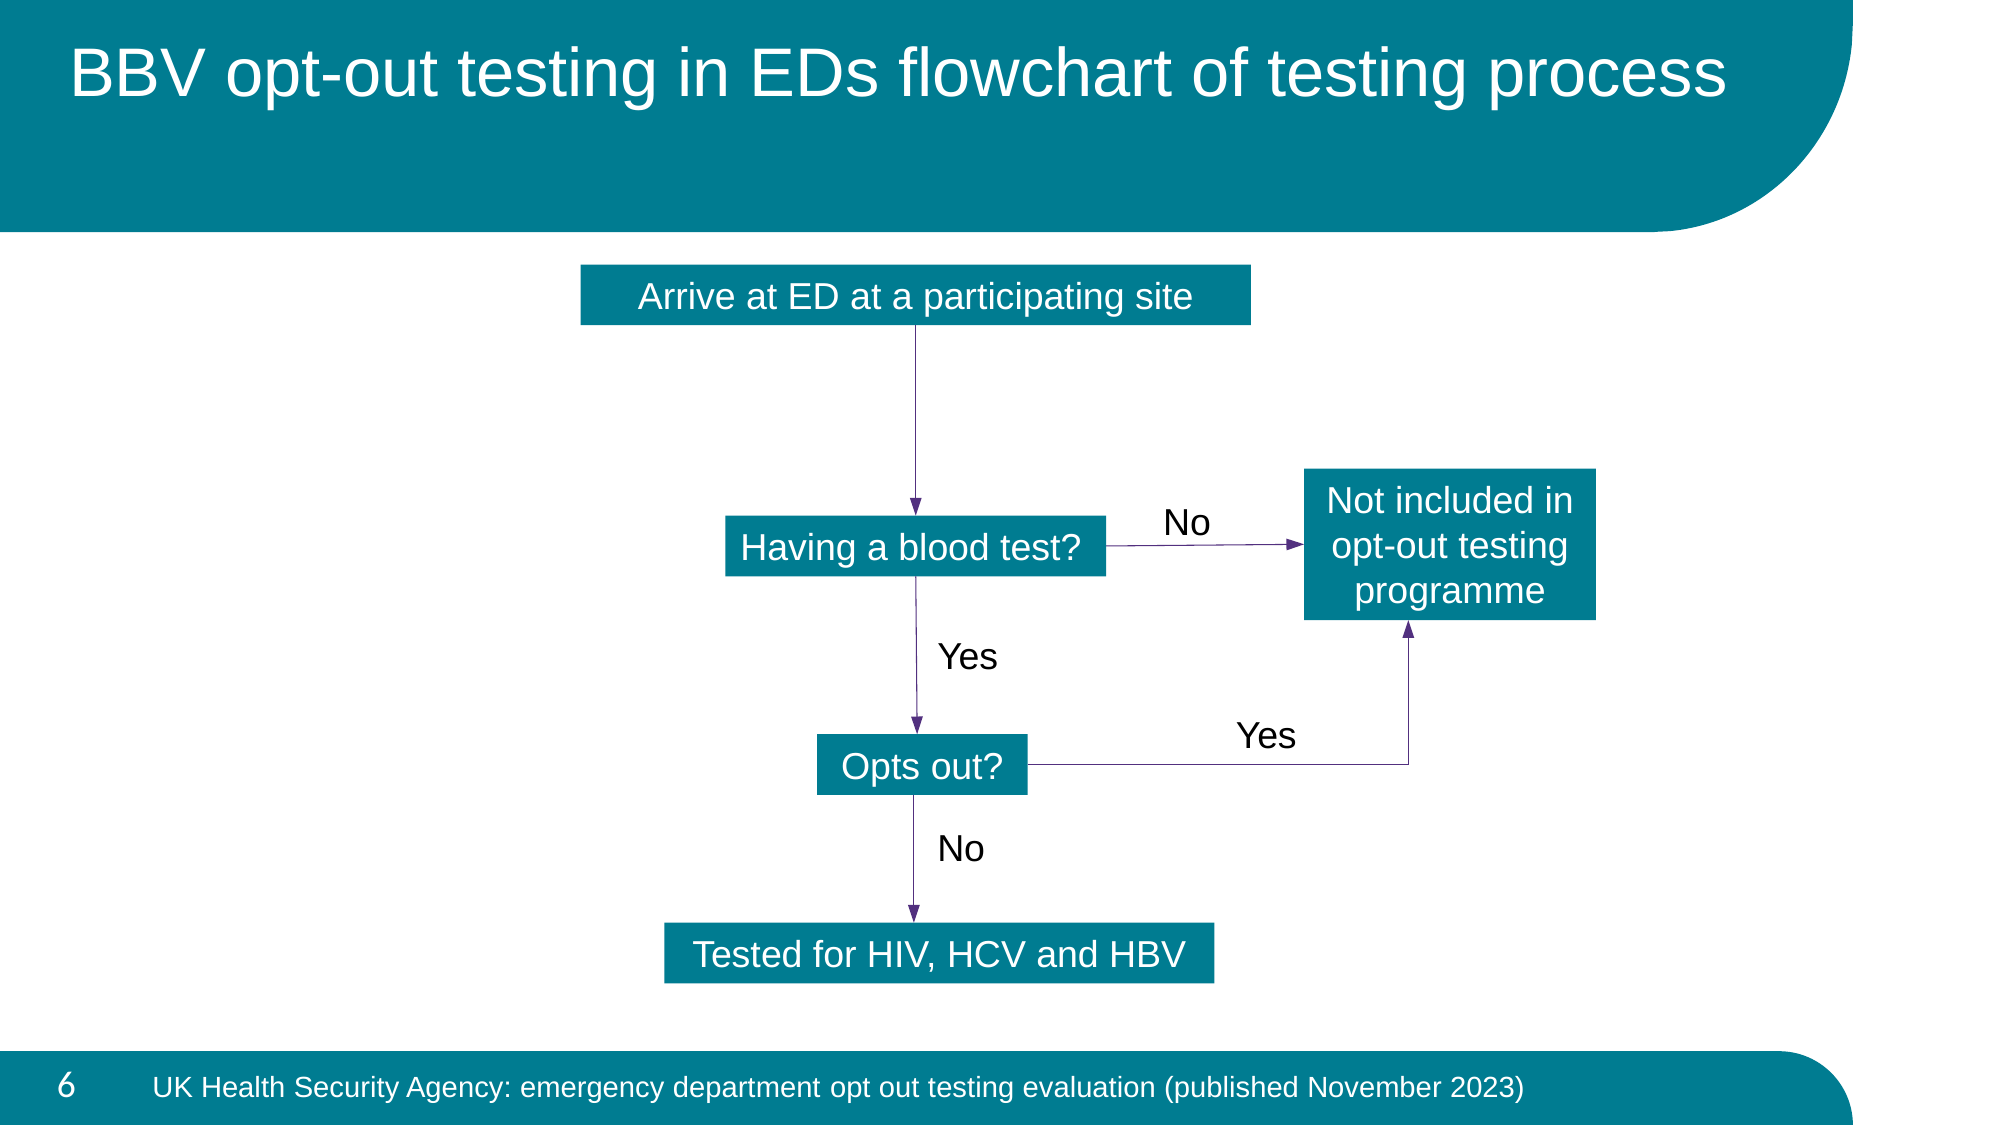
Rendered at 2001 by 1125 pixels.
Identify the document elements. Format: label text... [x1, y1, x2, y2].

text_box Not included in opt-out testing programme [1304, 468, 1596, 621]
text_box Opts out? [817, 734, 1028, 795]
text_box Yes [1220, 703, 1327, 765]
text_box Yes [922, 624, 1028, 686]
text_box No [922, 816, 1028, 877]
text_box Arrive at ED at a participating site [580, 264, 1251, 326]
text_box UK Health Security Agency: emergency department opt out testing evaluation (published November 2023) [137, 1056, 1780, 1116]
text_box Having a blood test? [725, 515, 1107, 577]
title BBV opt-out testing in EDs flowchart of testing process [54, 29, 1780, 189]
text_box [41, 1053, 153, 1119]
text_box Tested for HIV, HCV and HBV [664, 922, 1215, 984]
text_box No [1148, 490, 1254, 551]
